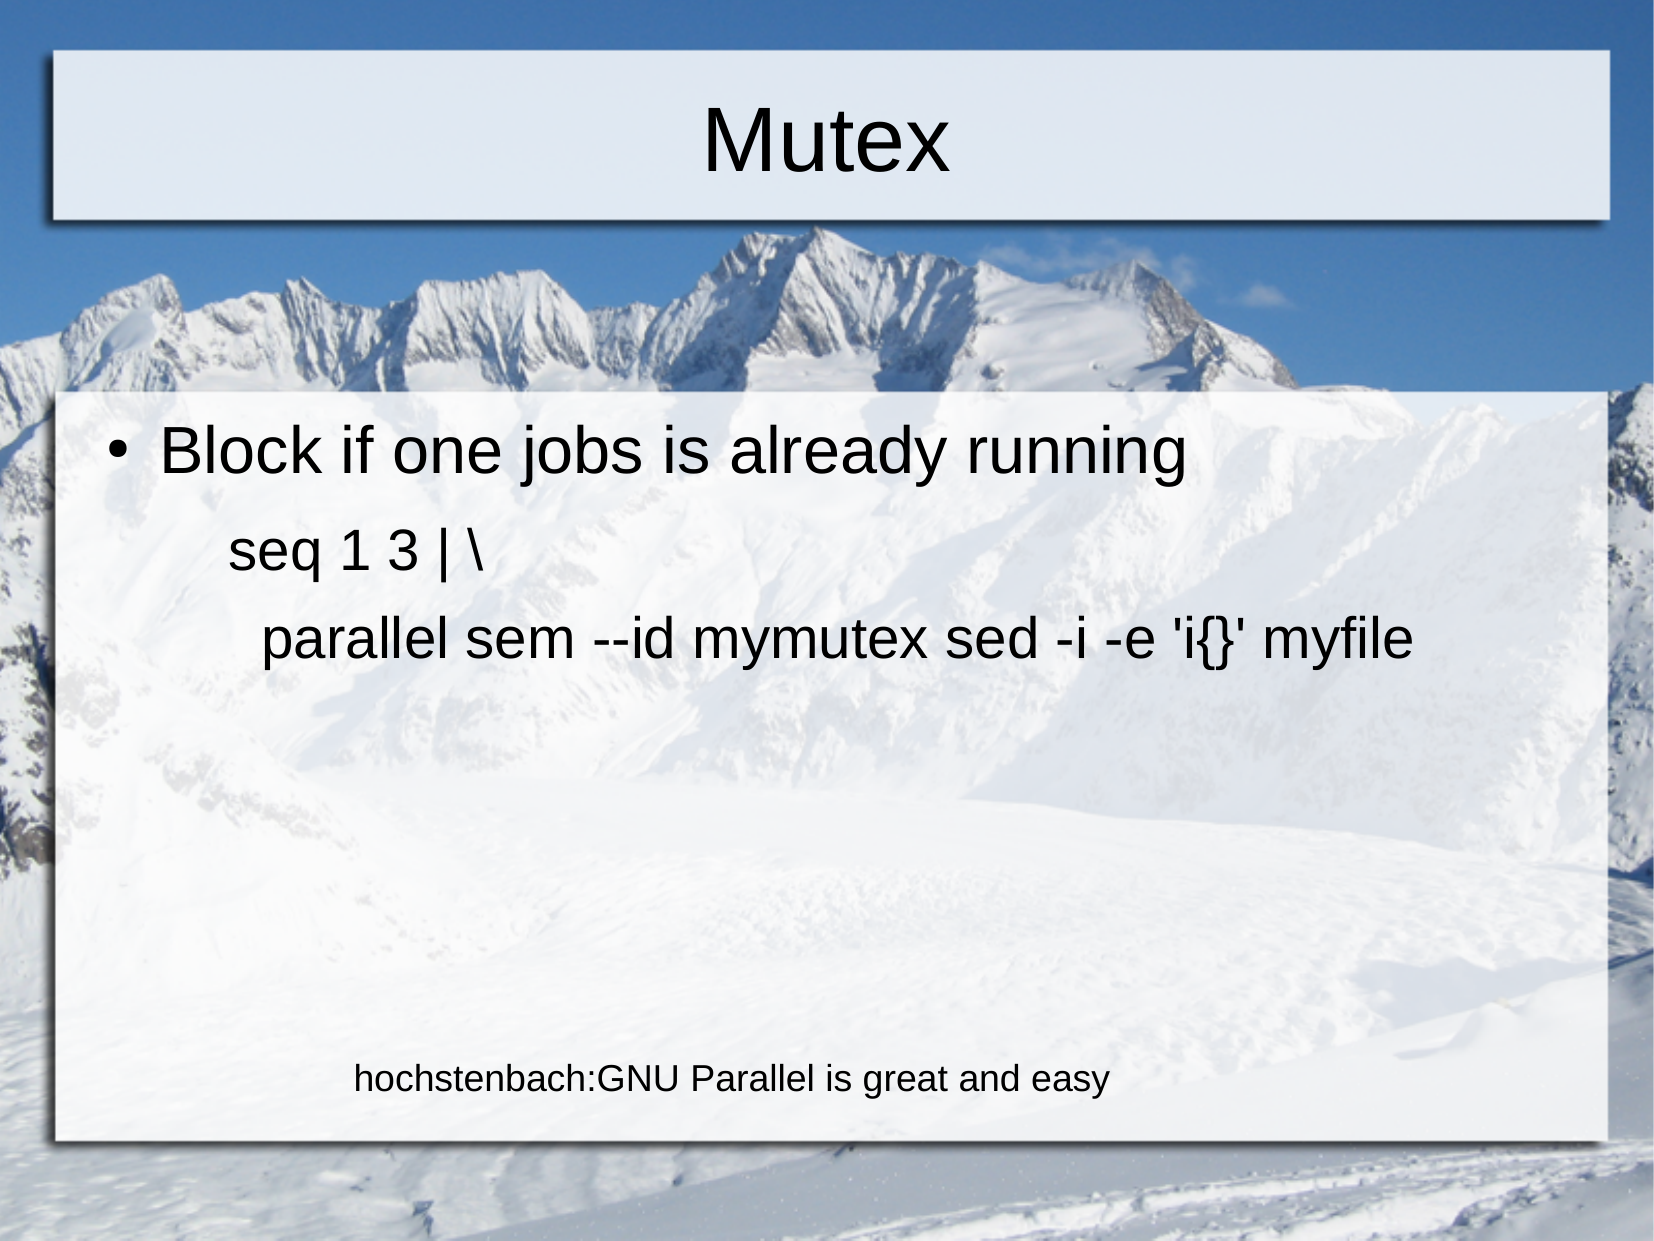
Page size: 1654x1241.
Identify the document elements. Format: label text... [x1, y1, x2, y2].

text_box hochstenbach:GNU Parallel is great and easy [338, 1050, 1426, 1149]
list Block if one jobs is already running seq 1 3 | \ parallel sem --id mymutex sed -i -e 'i{}' myfile [88, 413, 1571, 1218]
title Mutex [59, 68, 1595, 212]
picture [0, 0, 1654, 1241]
